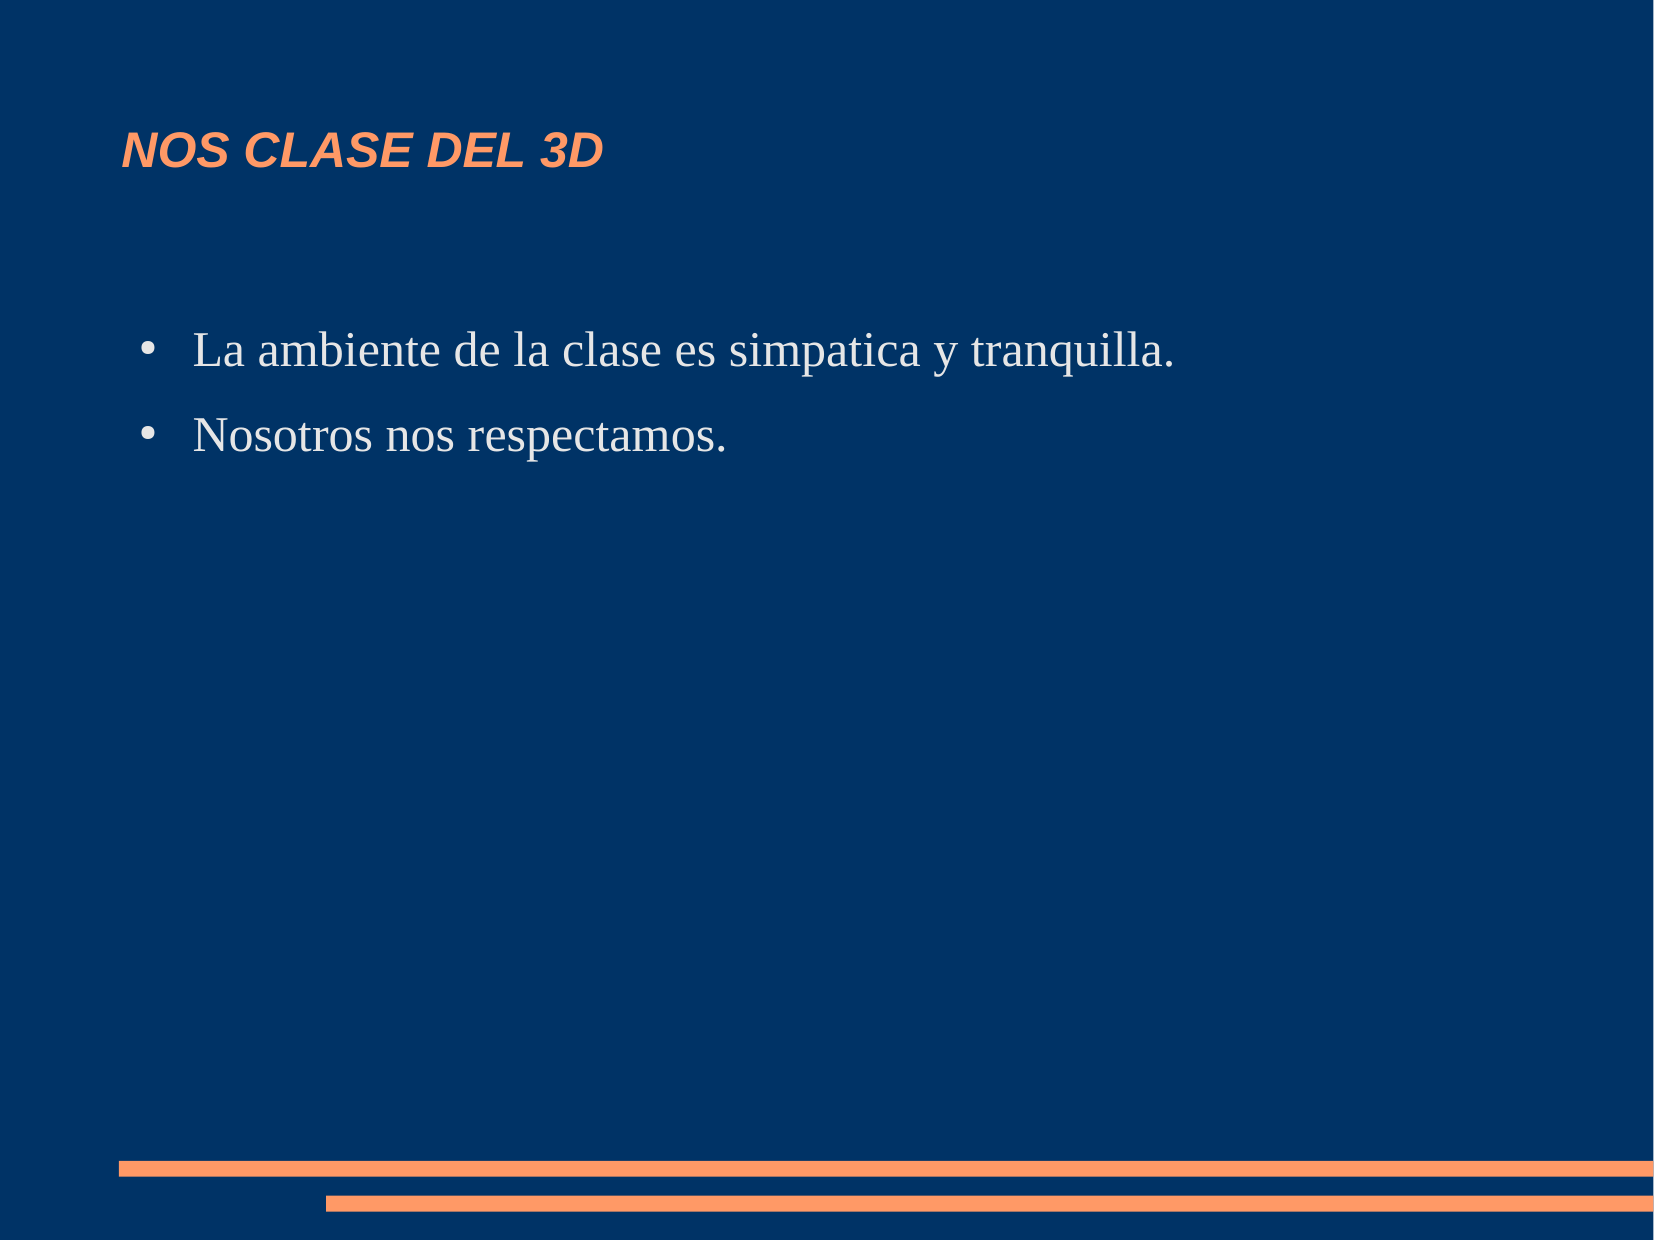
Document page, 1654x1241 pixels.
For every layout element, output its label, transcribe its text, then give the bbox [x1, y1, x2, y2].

list La ambiente de la clase es simpatica y tranquilla. Nosotros nos respectamos. [121, 322, 1561, 1132]
title NOS CLASE DEL 3D [121, 46, 1534, 254]
